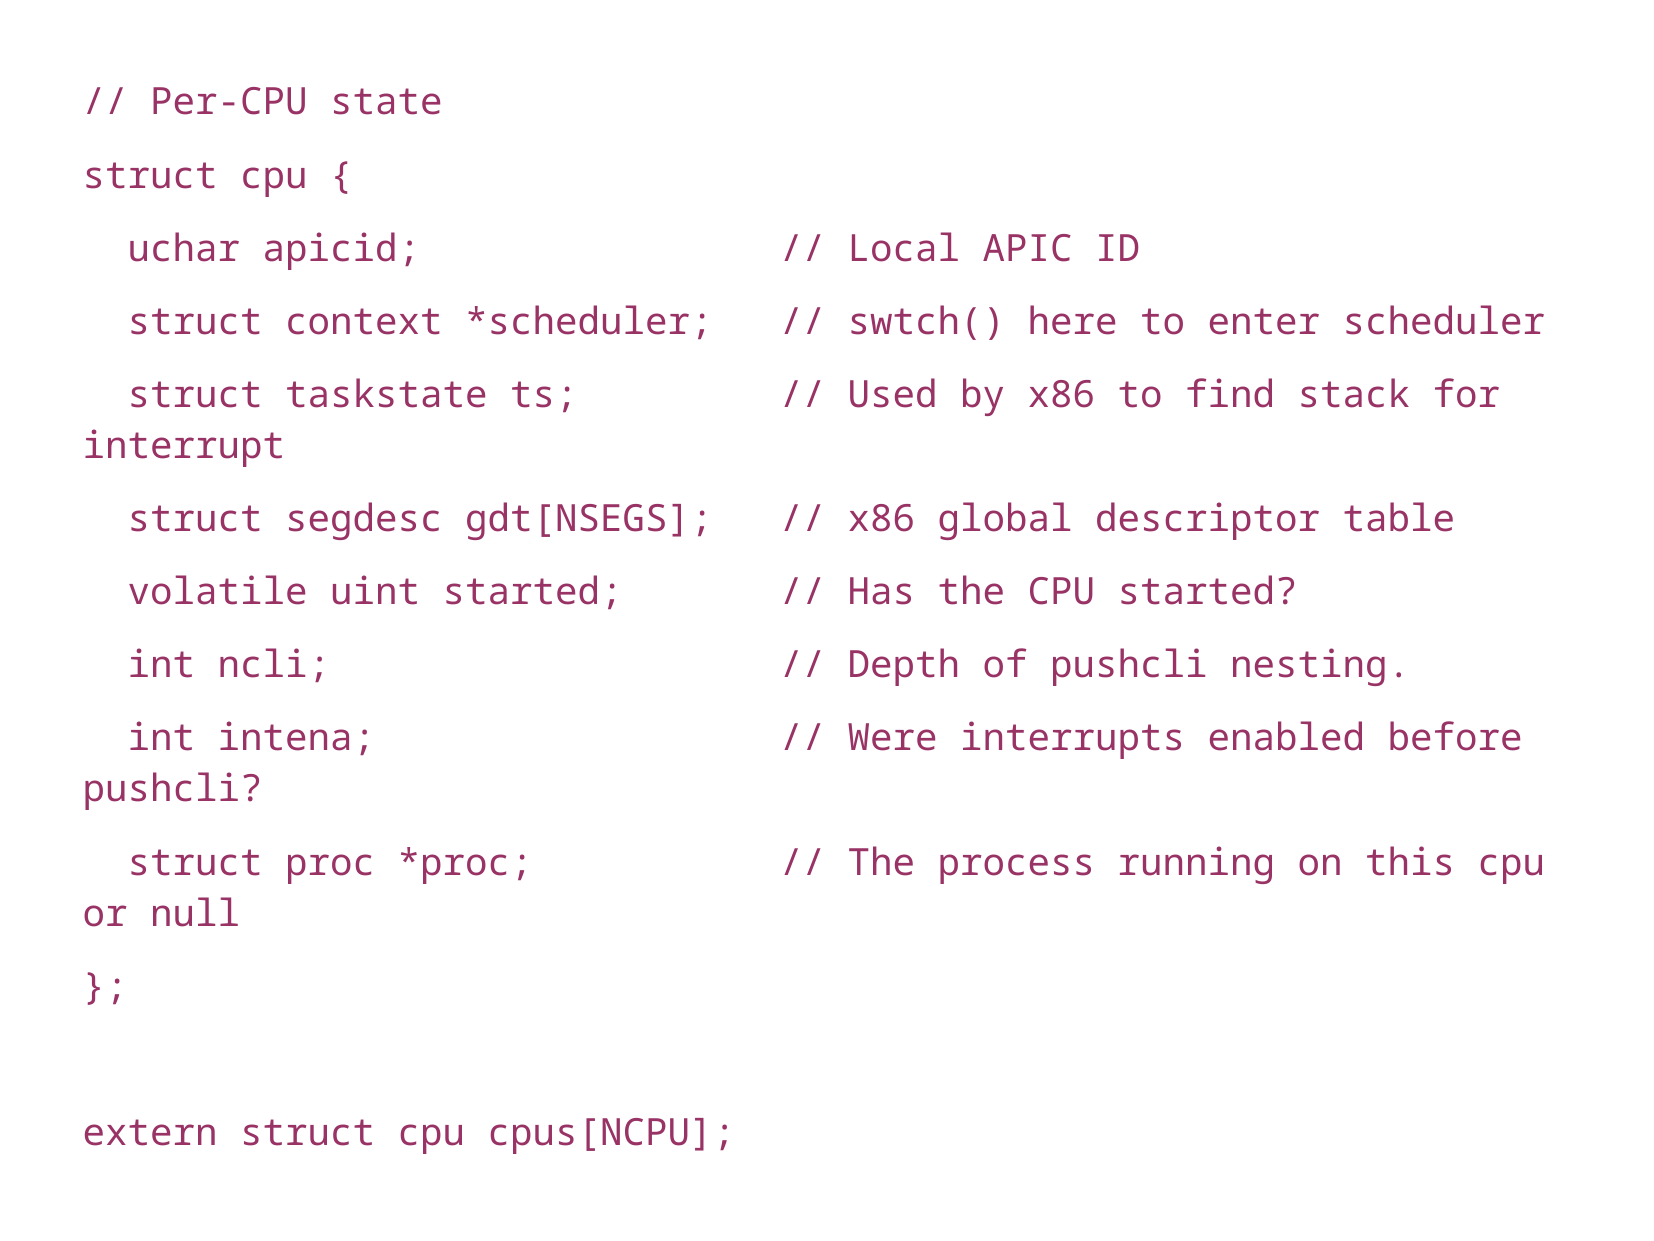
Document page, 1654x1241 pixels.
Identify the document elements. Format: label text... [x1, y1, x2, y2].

list // Per-CPU state struct cpu { uchar apicid; // Local APIC ID struct context *scheduler; // swtch() here to enter scheduler struct taskstate ts; // Used by x86 to find stack for interrupt struct segdesc gdt[NSEGS]; // x86 global descriptor table volatile uint started; // Has the CPU started? int ncli; // Depth of pushcli nesting. int intena; // Were interrupts enabled before pushcli? struct proc *proc; // The process running on this cpu or null }; extern struct cpu cpus[NCPU]; [82, 75, 1571, 1163]
